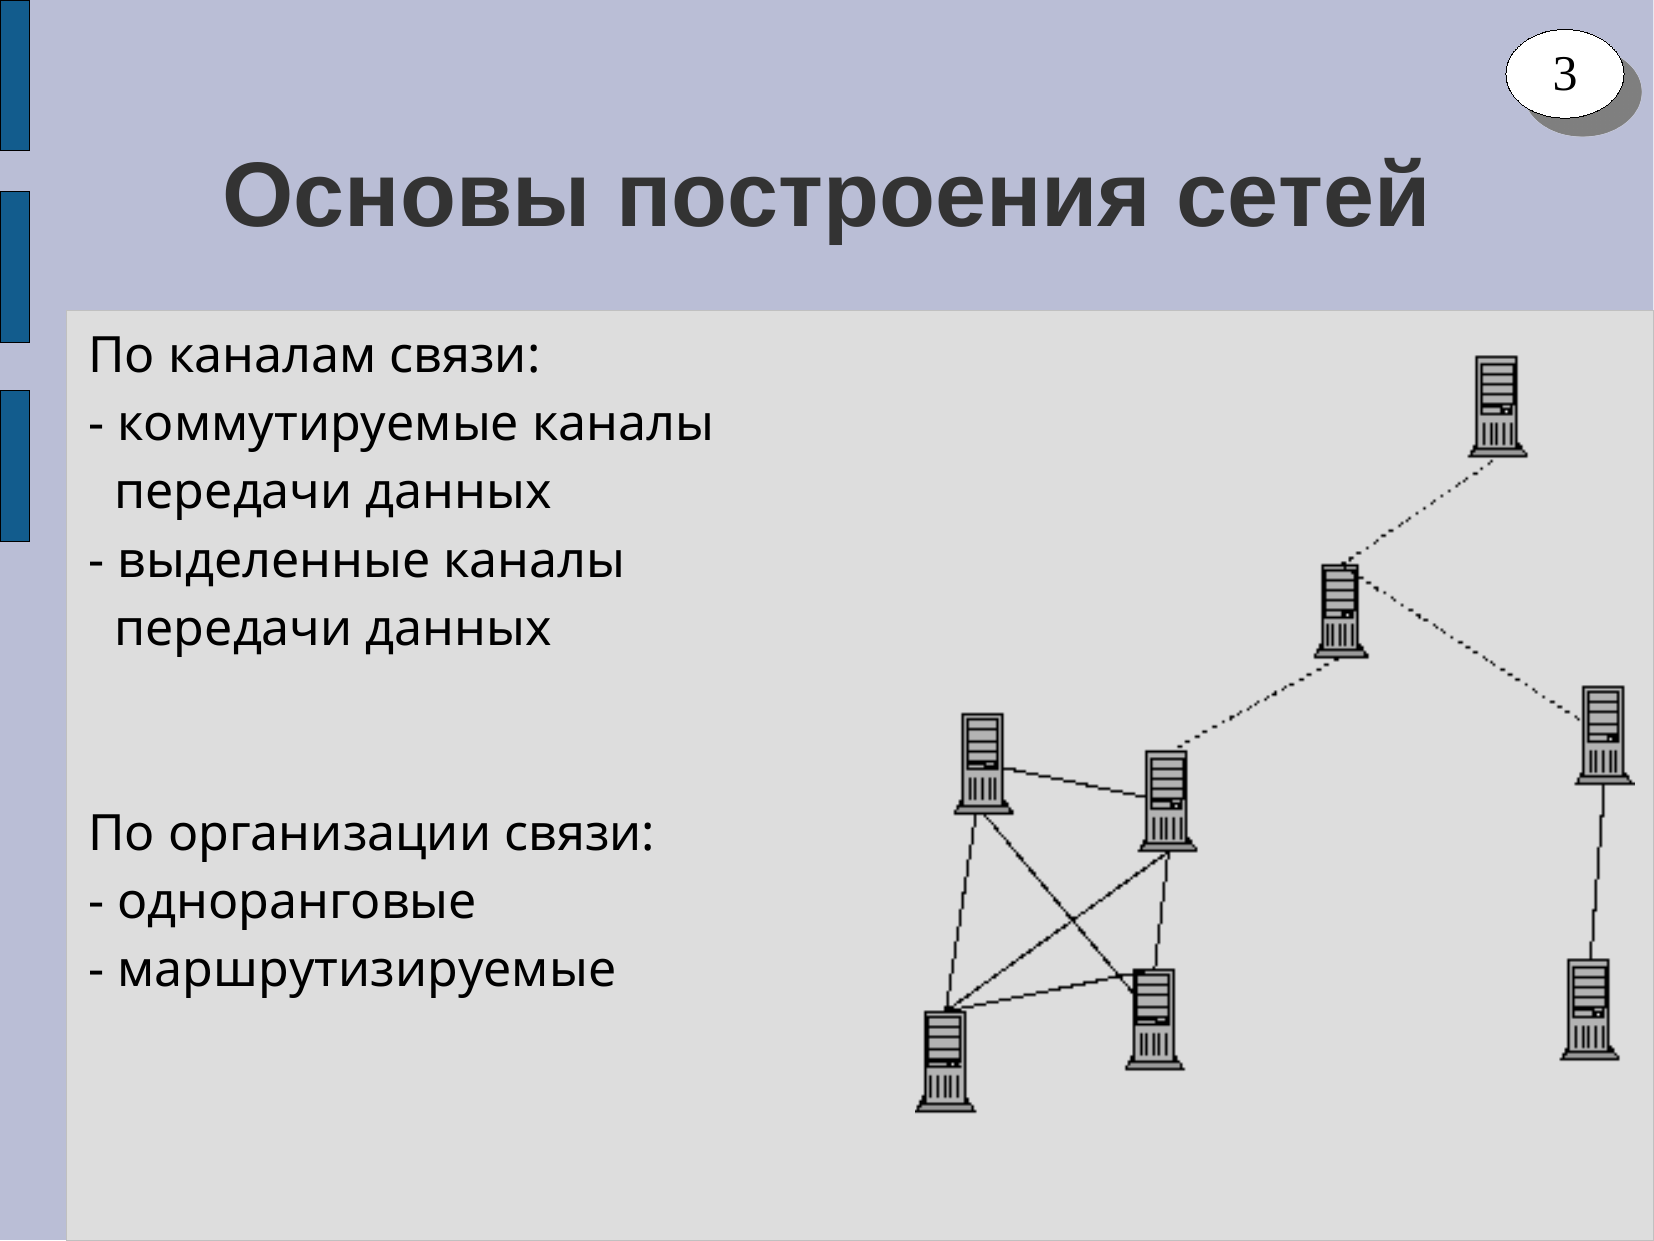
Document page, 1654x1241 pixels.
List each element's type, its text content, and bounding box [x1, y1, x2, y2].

picture [915, 354, 1635, 1158]
title Основы построения сетей [121, 91, 1534, 299]
text_box По каналам связи: - коммутируемые каналы передачи данных - выделенные каналы передачи данных По организации связи: - одноранговые - маршрутизируемые [88, 318, 827, 1221]
text_box 3 [1505, 29, 1625, 119]
